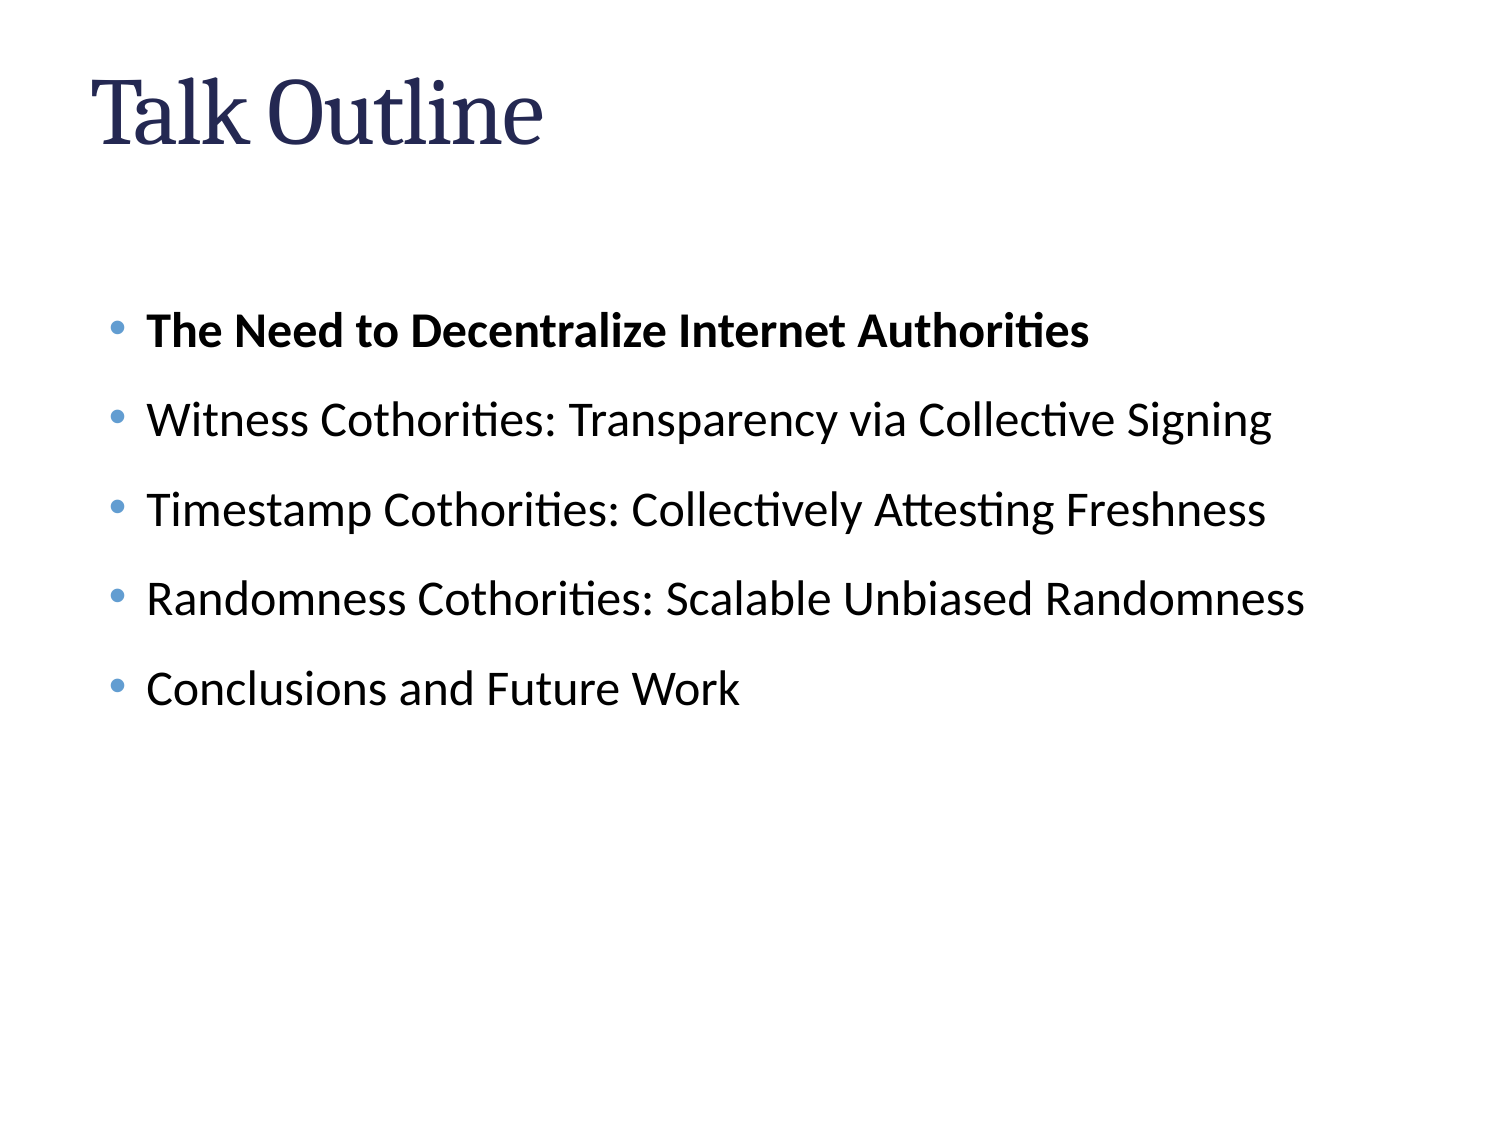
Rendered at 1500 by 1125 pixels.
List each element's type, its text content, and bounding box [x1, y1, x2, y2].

title Talk Outline [75, 12, 1325, 200]
list The Need to Decentralize Internet Authorities Witness Cothorities: Transparency via Collective Signing Timestamp Cothorities: Collectively Attesting Freshness Randomness Cothorities: Scalable Unbiased Randomness Conclusions and Future Work [75, 200, 1325, 1063]
